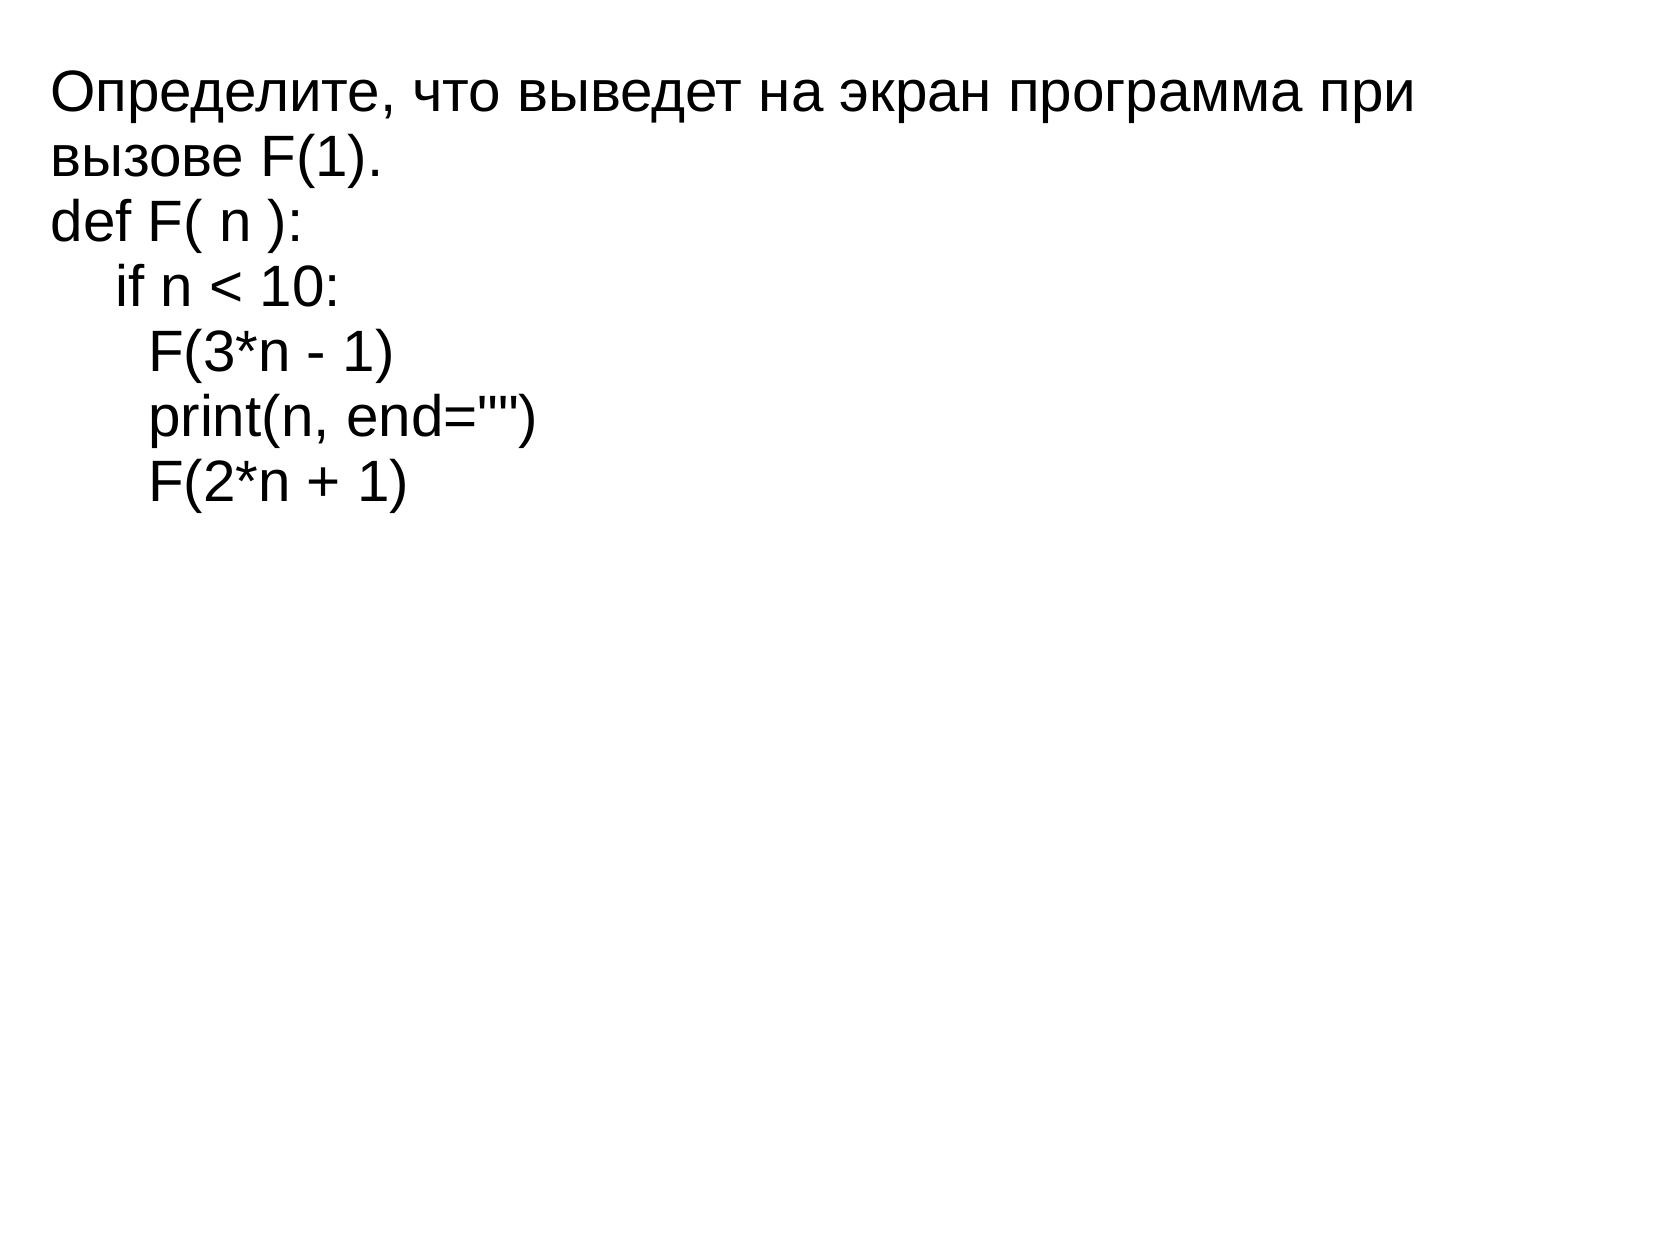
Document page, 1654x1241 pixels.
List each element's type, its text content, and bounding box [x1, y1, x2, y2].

text_box Определите, что выведет на экран программа при вызове F(1). def F( n ): if n < 10: F(3*n - 1) print(n, end="") F(2*n + 1) [35, 51, 1583, 521]
